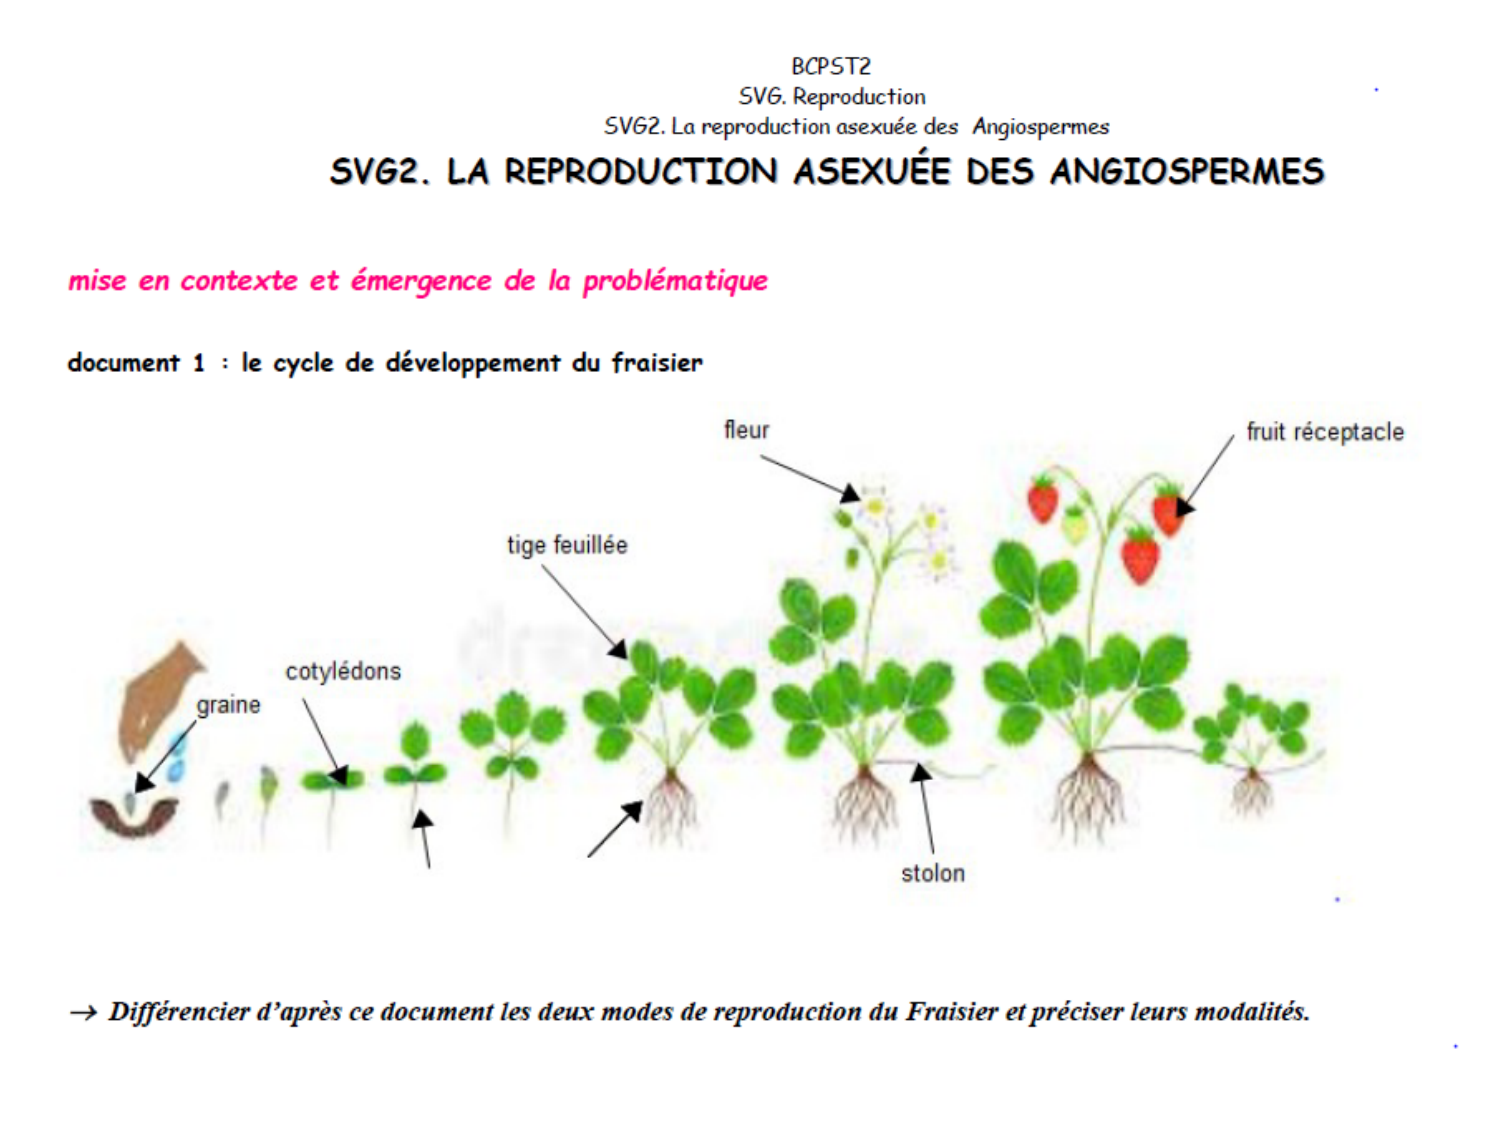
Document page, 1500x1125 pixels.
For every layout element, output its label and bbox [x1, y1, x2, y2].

picture [137, 23, 1418, 233]
picture [16, 259, 1465, 1072]
